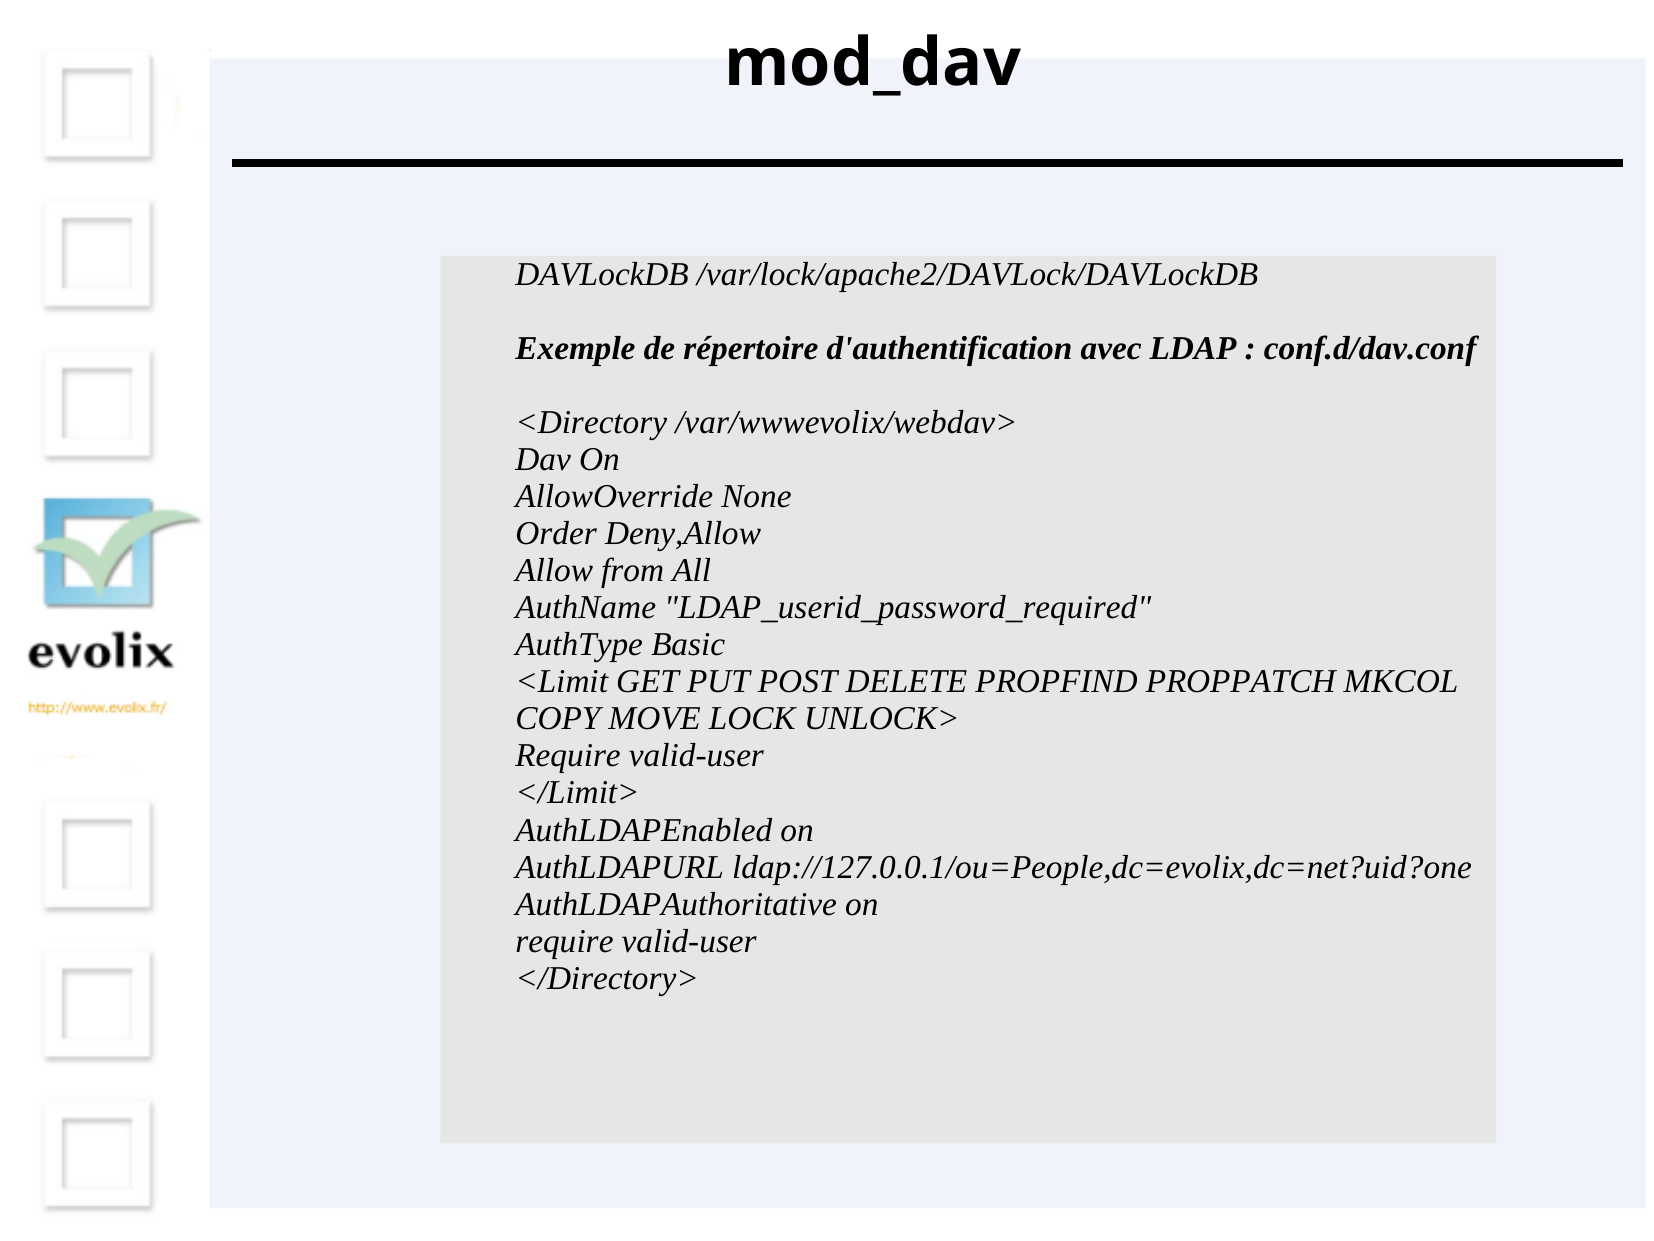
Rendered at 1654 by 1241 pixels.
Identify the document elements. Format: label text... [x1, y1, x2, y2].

title mod_dav [385, 0, 1360, 149]
picture [0, 49, 1654, 1218]
text_box DAVLockDB /var/lock/apache2/DAVLock/DAVLockDB Exemple de répertoire d'authentification avec LDAP : conf.d/dav.conf <Directory /var/wwwevolix/webdav> Dav On AllowOverride None Order Deny,Allow Allow from All AuthName "LDAP_userid_password_required" AuthType Basic <Limit GET PUT POST DELETE PROPFIND PROPPATCH MKCOL COPY MOVE LOCK UNLOCK> Require valid-user </Limit> AuthLDAPEnabled on AuthLDAPURL ldap://127.0.0.1/ou=People,dc=evolix,dc=net?uid?one AuthLDAPAuthoritative on require valid-user </Directory> [440, 255, 1497, 1144]
